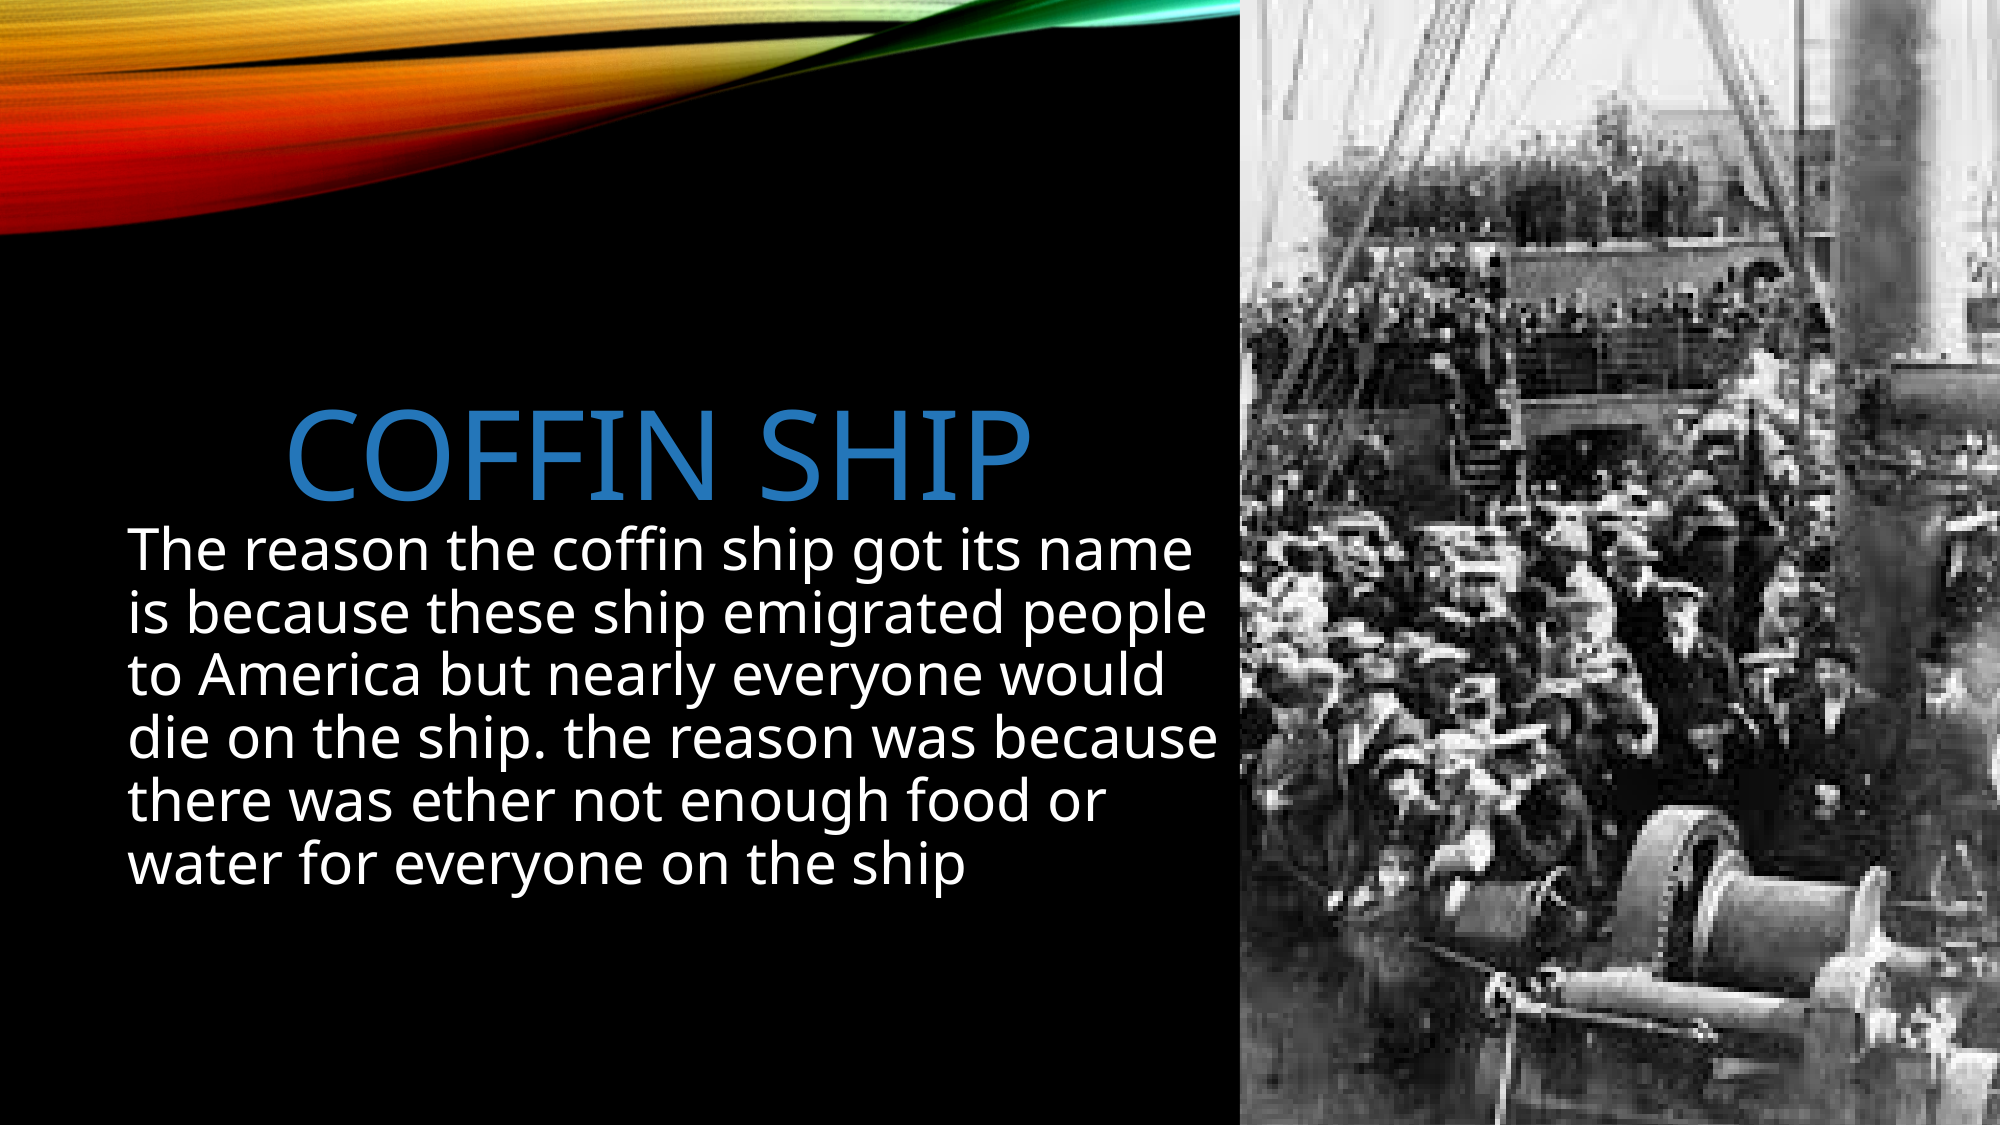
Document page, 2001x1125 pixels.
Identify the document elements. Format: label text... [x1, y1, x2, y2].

picture [1239, 0, 2000, 1125]
list The reason the coffin ship got its name is because these ship emigrated people to America but nearly everyone would die on the ship. the reason was because there was ether not enough food or water for everyone on the ship [112, 512, 1240, 1021]
title coffin ship [112, 249, 1239, 512]
